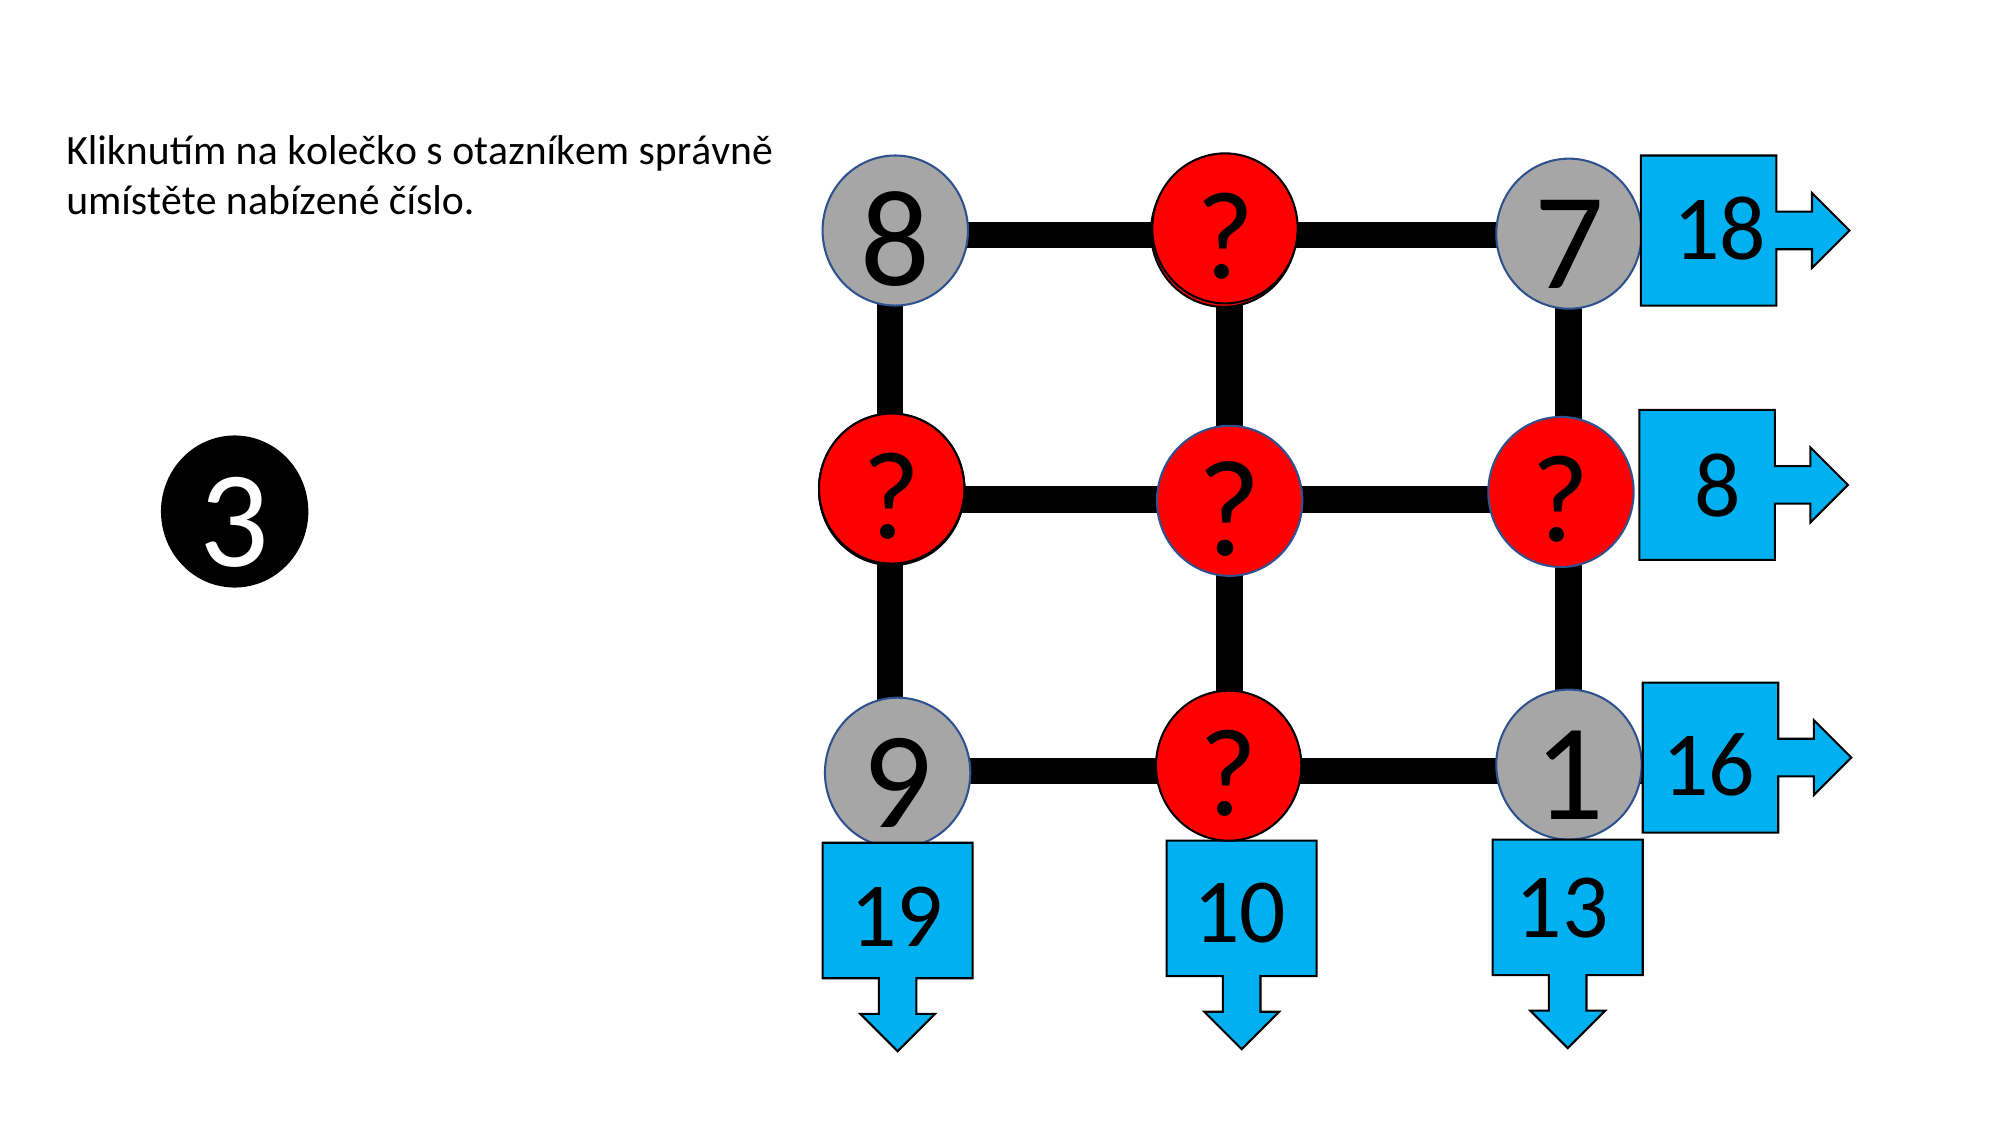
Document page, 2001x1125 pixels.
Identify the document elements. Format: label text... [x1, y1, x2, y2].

text_box [1640, 155, 1777, 306]
text_box 8 [822, 155, 968, 306]
text_box 9 [824, 697, 971, 842]
text_box 16 [1647, 695, 1771, 822]
text_box [877, 304, 903, 414]
text_box Kliknutím na kolečko s otazníkem správně umístěte nabízené číslo. [51, 114, 789, 231]
text_box 1 [1496, 689, 1642, 837]
text_box ? [819, 413, 965, 564]
text_box [1639, 409, 1848, 560]
text_box ? [1488, 416, 1634, 567]
text_box 19 [835, 847, 959, 974]
text_box [1556, 565, 1581, 690]
text_box 10 [1178, 842, 1302, 969]
text_box ? [1152, 153, 1298, 304]
text_box 7 [1496, 158, 1640, 309]
text_box 3 [1150, 219, 1287, 307]
text_box [1556, 308, 1581, 419]
text_box [1492, 839, 1643, 1049]
text_box [1296, 223, 1497, 248]
text_box [1302, 487, 1490, 512]
text_box ? [1156, 425, 1303, 576]
text_box [967, 223, 1152, 248]
text_box 3 [161, 436, 308, 587]
text_box [1166, 840, 1317, 1050]
text_box [962, 487, 1158, 512]
text_box [970, 759, 1158, 784]
text_box 18 [1658, 160, 1781, 286]
text_box [877, 564, 903, 700]
text_box [1640, 682, 1852, 833]
text_box [1216, 305, 1242, 426]
text_box [1781, 192, 1850, 268]
text_box [1300, 759, 1498, 784]
text_box 13 [1501, 837, 1624, 964]
text_box [1216, 575, 1242, 691]
text_box 8 [1679, 417, 1757, 543]
text_box ? [1156, 690, 1302, 841]
text_box [822, 842, 973, 1052]
